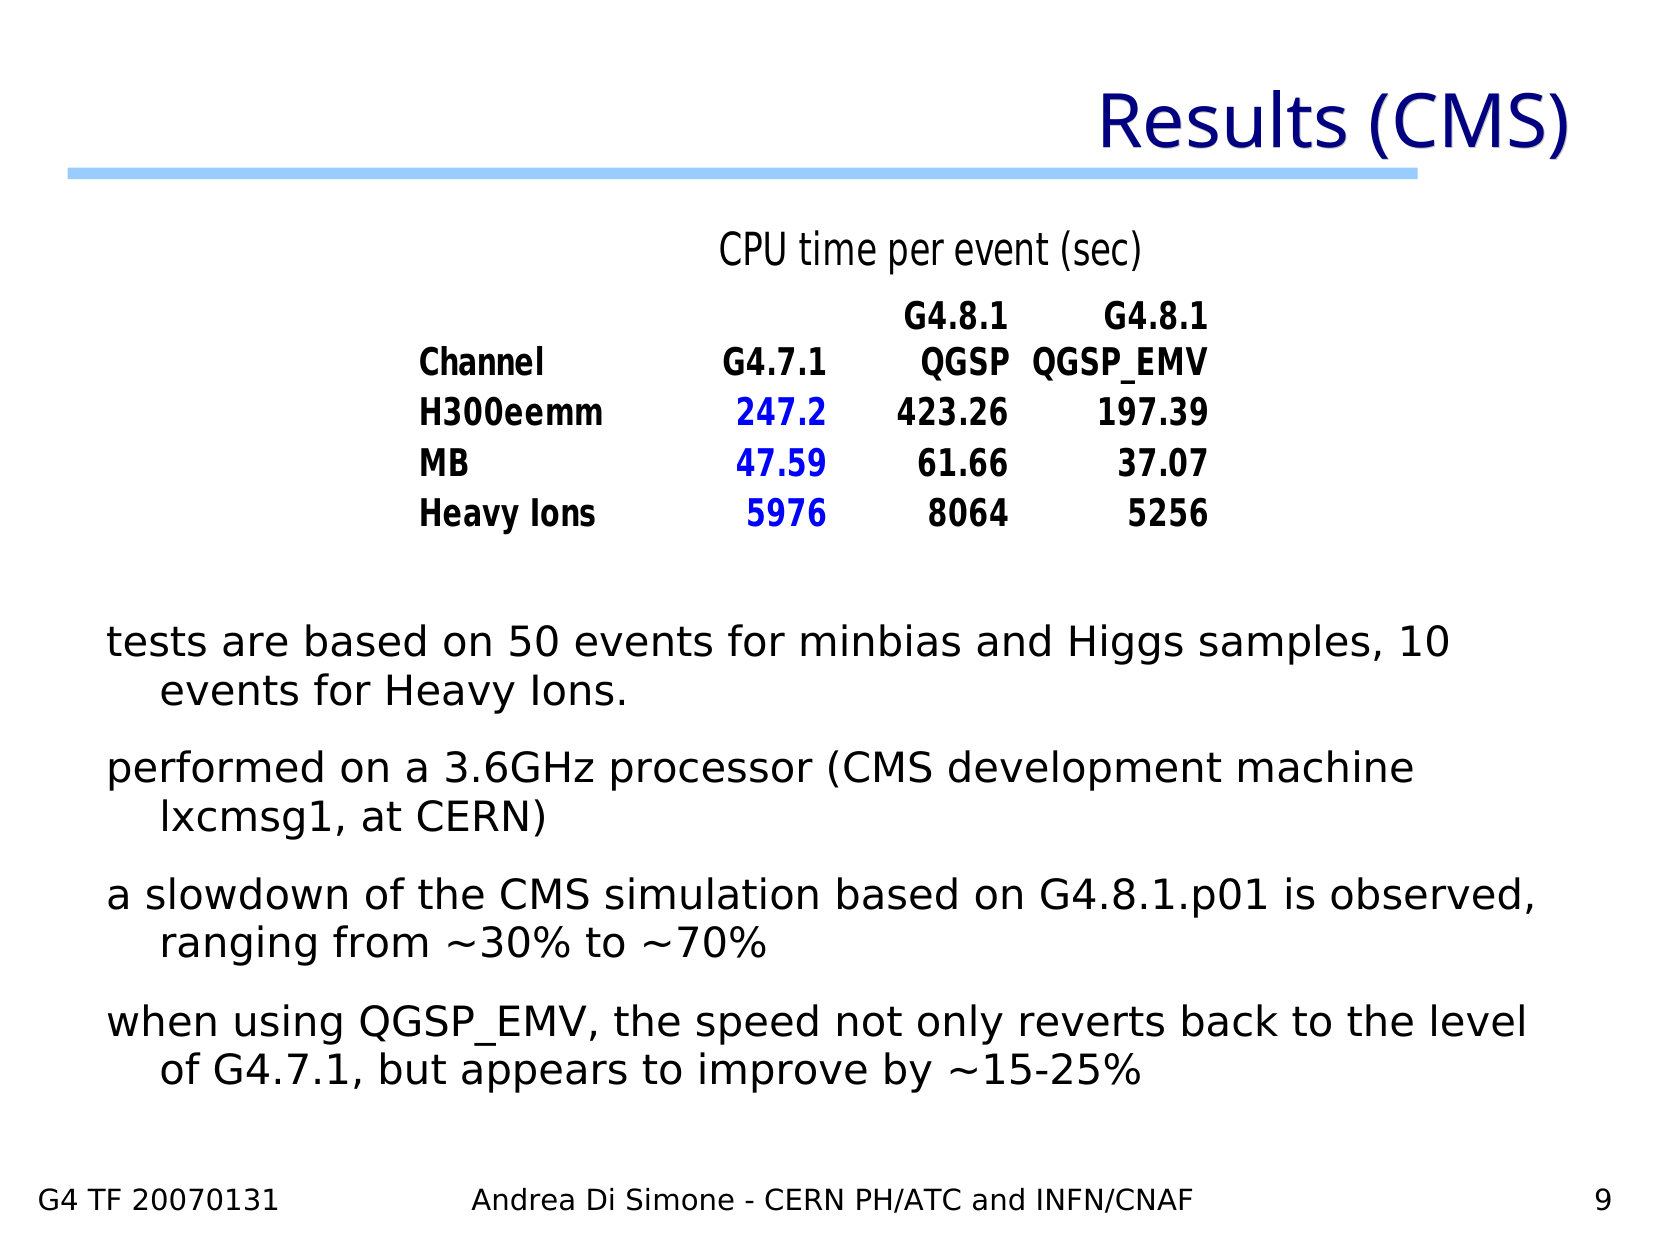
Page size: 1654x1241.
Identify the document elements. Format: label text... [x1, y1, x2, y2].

title Results (CMS) [82, 49, 1571, 188]
list tests are based on 50 events for minbias and Higgs samples, 10 events for Heavy Ions. performed on a 3.6GHz processor (CMS development machine lxcmsg1, at CERN) a slowdown of the CMS simulation based on G4.8.1.p01 is observed, ranging from ~30% to ~70% when using QGSP_EMV, the speed not only reverts back to the level of G4.7.1, but appears to improve by ~15-25% [88, 617, 1577, 1127]
chart [415, 221, 1216, 645]
